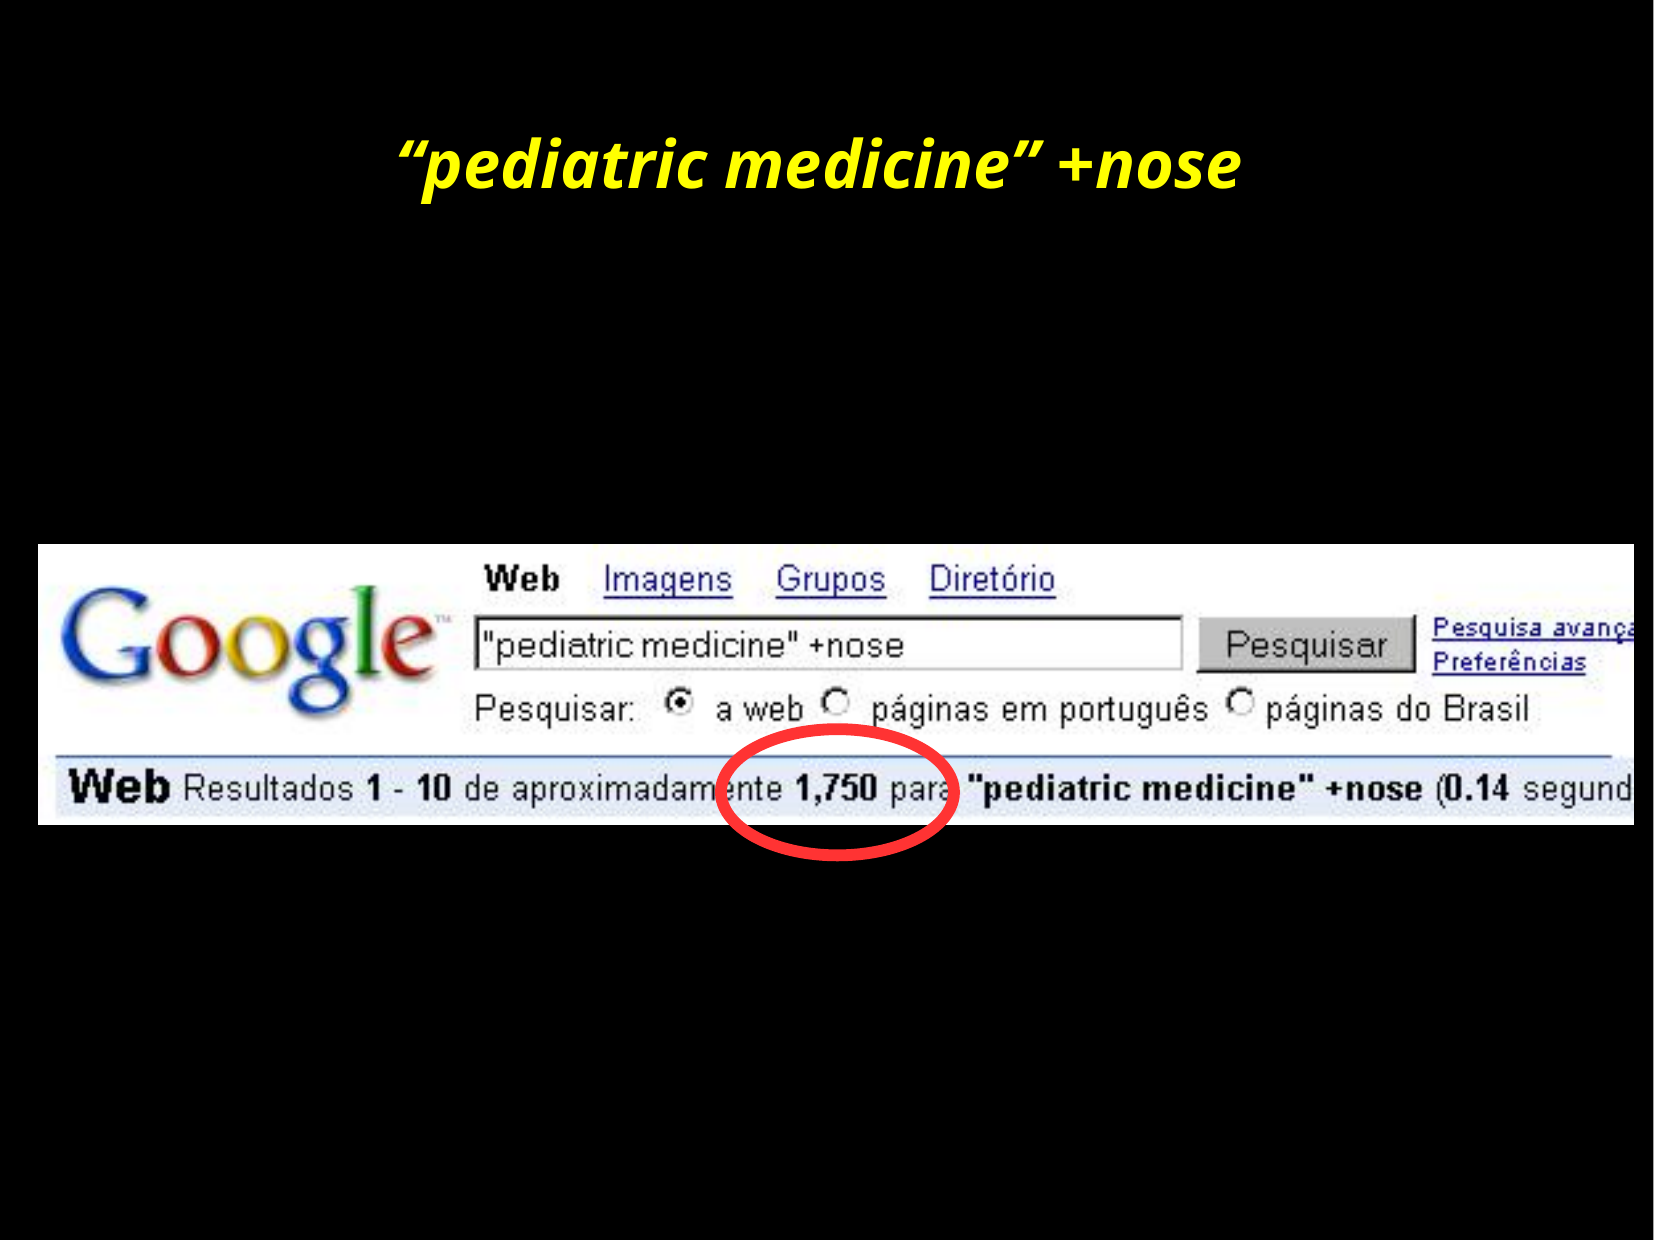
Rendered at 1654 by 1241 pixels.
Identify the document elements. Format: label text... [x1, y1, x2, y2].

title “pediatric medicine” +nose [113, 59, 1526, 267]
picture [727, 736, 948, 825]
picture [38, 544, 1634, 825]
